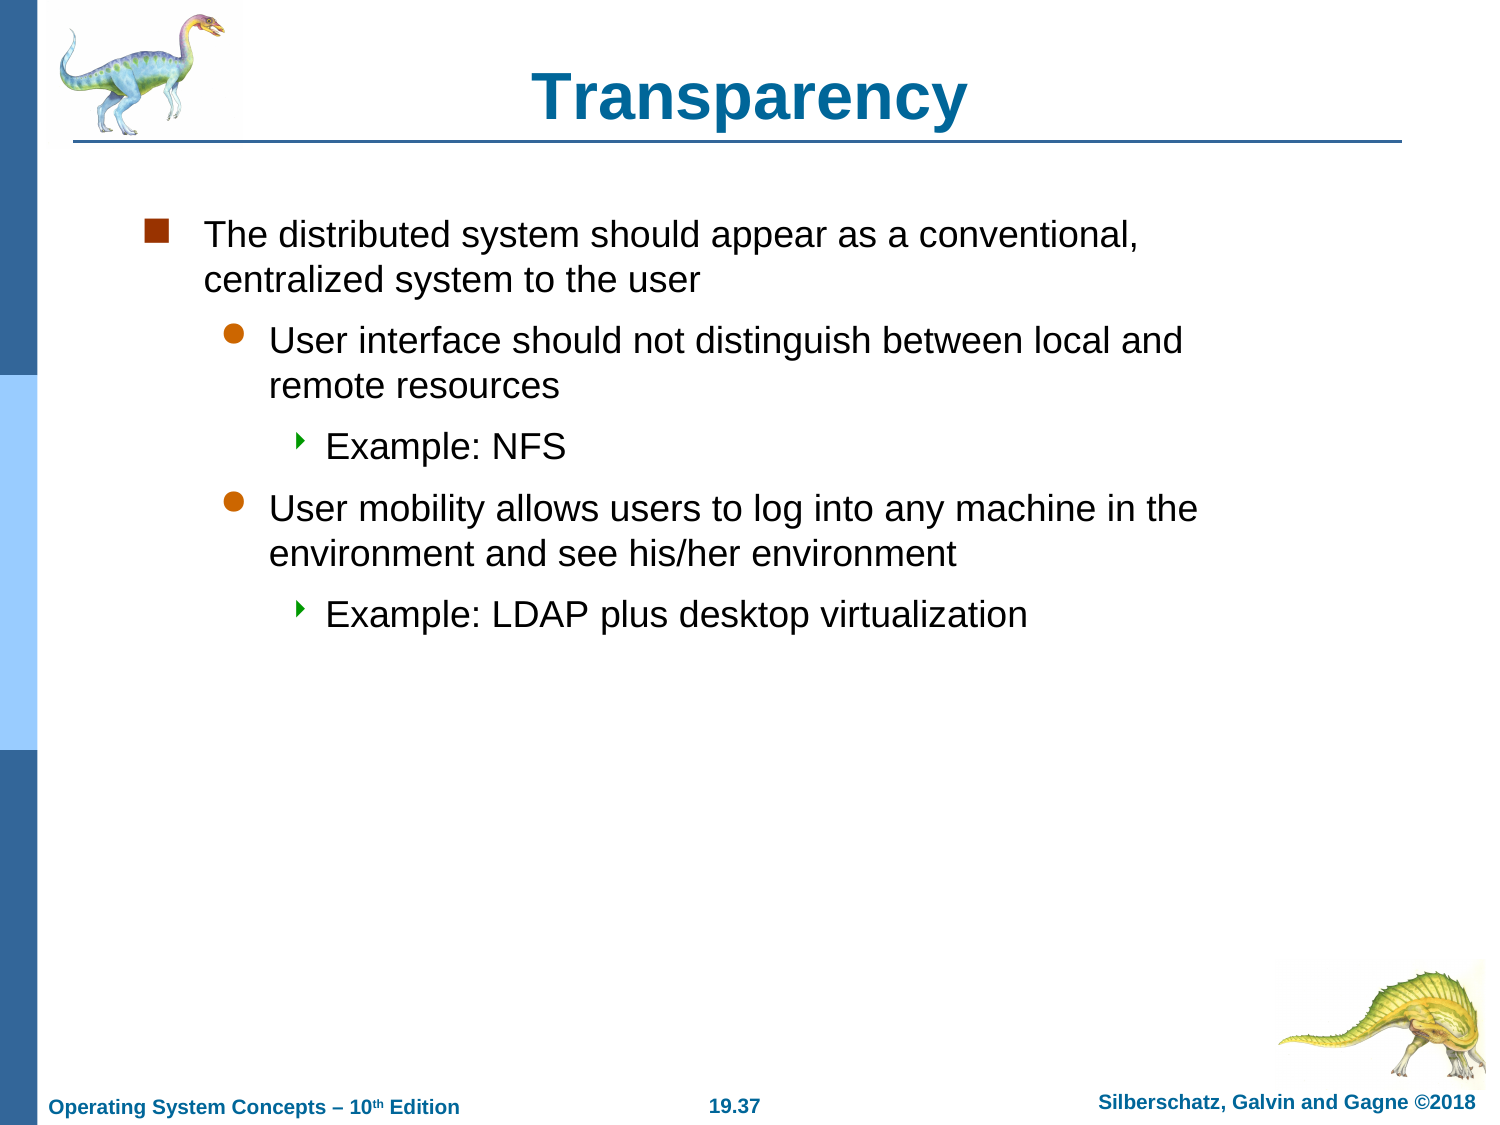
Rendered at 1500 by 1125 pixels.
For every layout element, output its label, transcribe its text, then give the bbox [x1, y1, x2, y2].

picture [46, 0, 243, 149]
title Transparency [75, 45, 1426, 141]
picture [1415, 1094, 1423, 1099]
list The distributed system should appear as a conventional, centralized system to the user User interface should not distinguish between local and remote resources Example: NFS User mobility allows users to log into any machine in the environment and see his/her environment Example: LDAP plus desktop virtualization [132, 202, 1282, 946]
picture [1275, 959, 1486, 1090]
